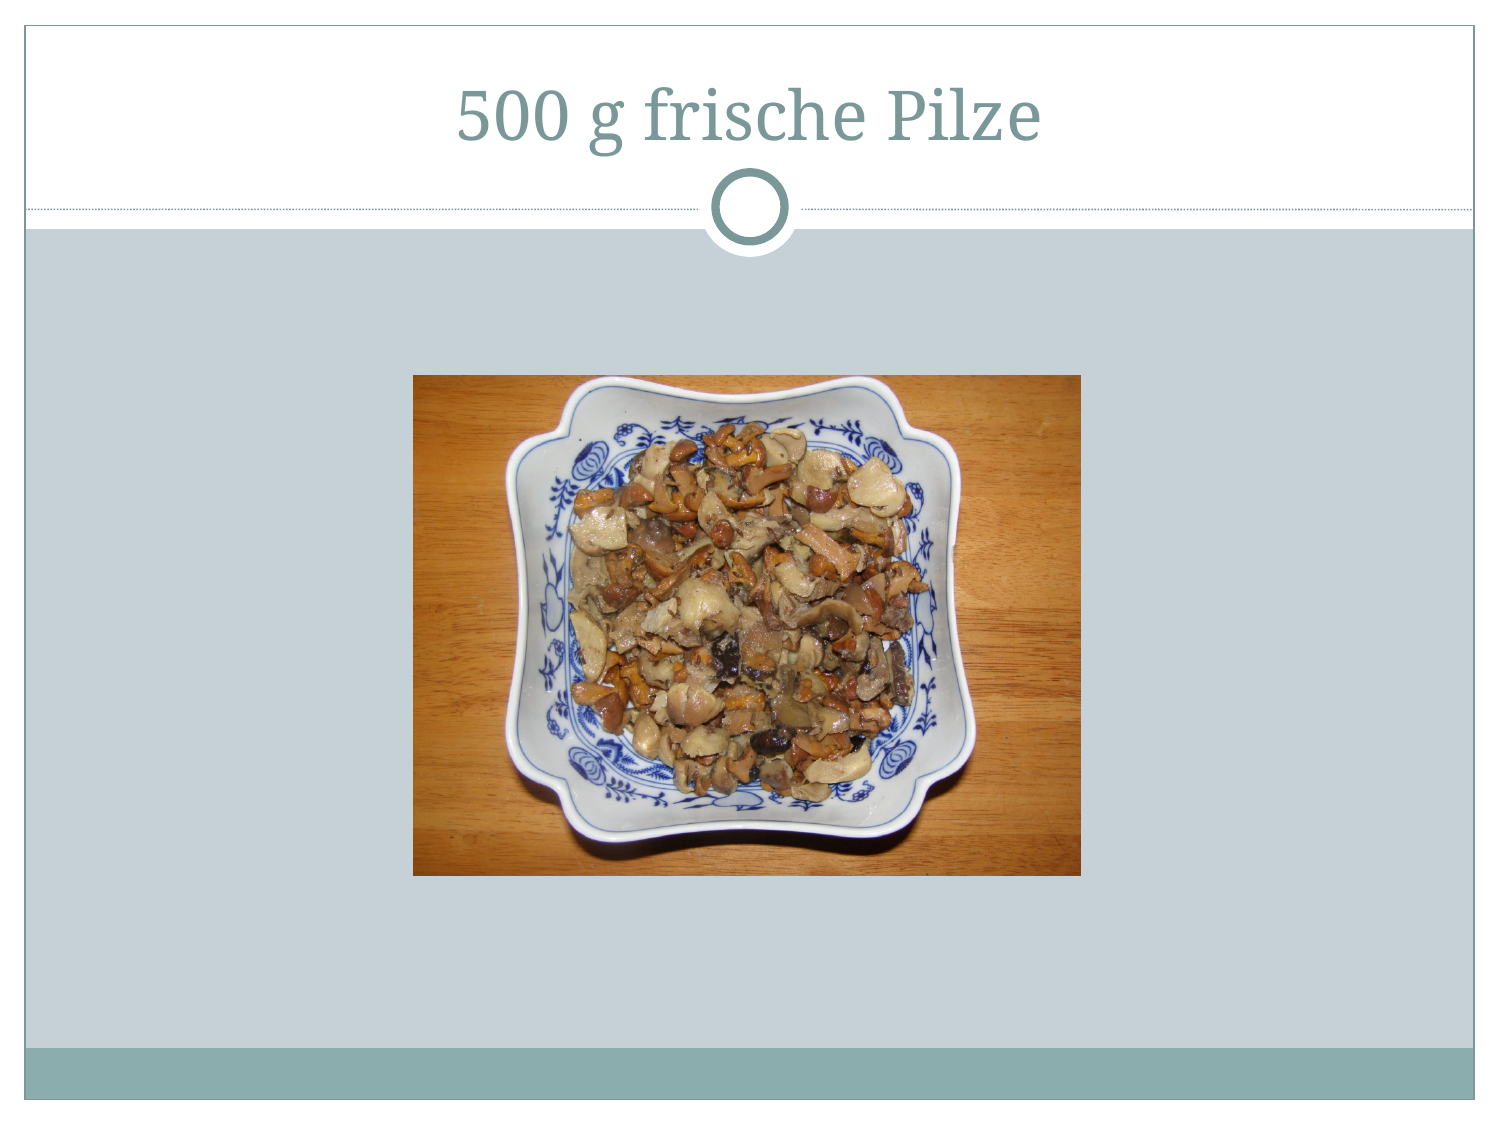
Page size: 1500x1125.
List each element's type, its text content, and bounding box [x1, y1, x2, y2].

title 500 g frische Pilze [49, 37, 1450, 162]
picture [413, 375, 1081, 876]
